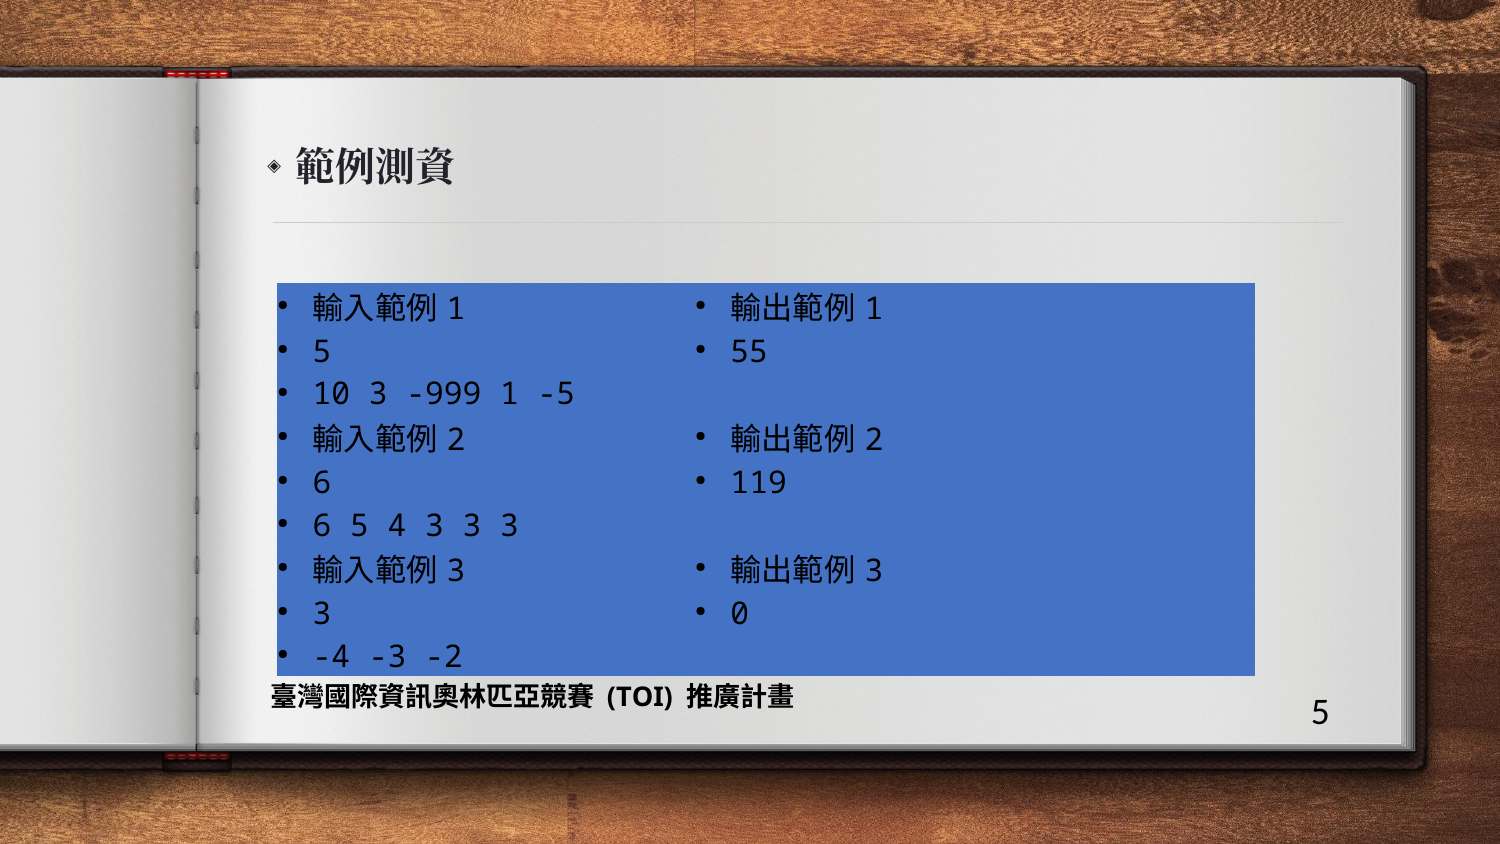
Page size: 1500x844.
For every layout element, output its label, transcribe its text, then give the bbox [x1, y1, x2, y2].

table_header 輸入範例1 5 10 3 -999 1 -5 [277, 283, 695, 414]
list 範例測資 [252, 126, 1194, 205]
text_box [1295, 672, 1386, 737]
table_cell 輸入範例3 3 -4 -3 -2 [277, 545, 695, 676]
table_cell 輸入範例2 6 6 5 4 3 3 3 [277, 414, 695, 545]
table_header 輸出範例1 55 [695, 283, 1255, 414]
table_cell 輸出範例3 0 [695, 545, 1255, 676]
table_cell 輸出範例2 119 [695, 414, 1255, 545]
